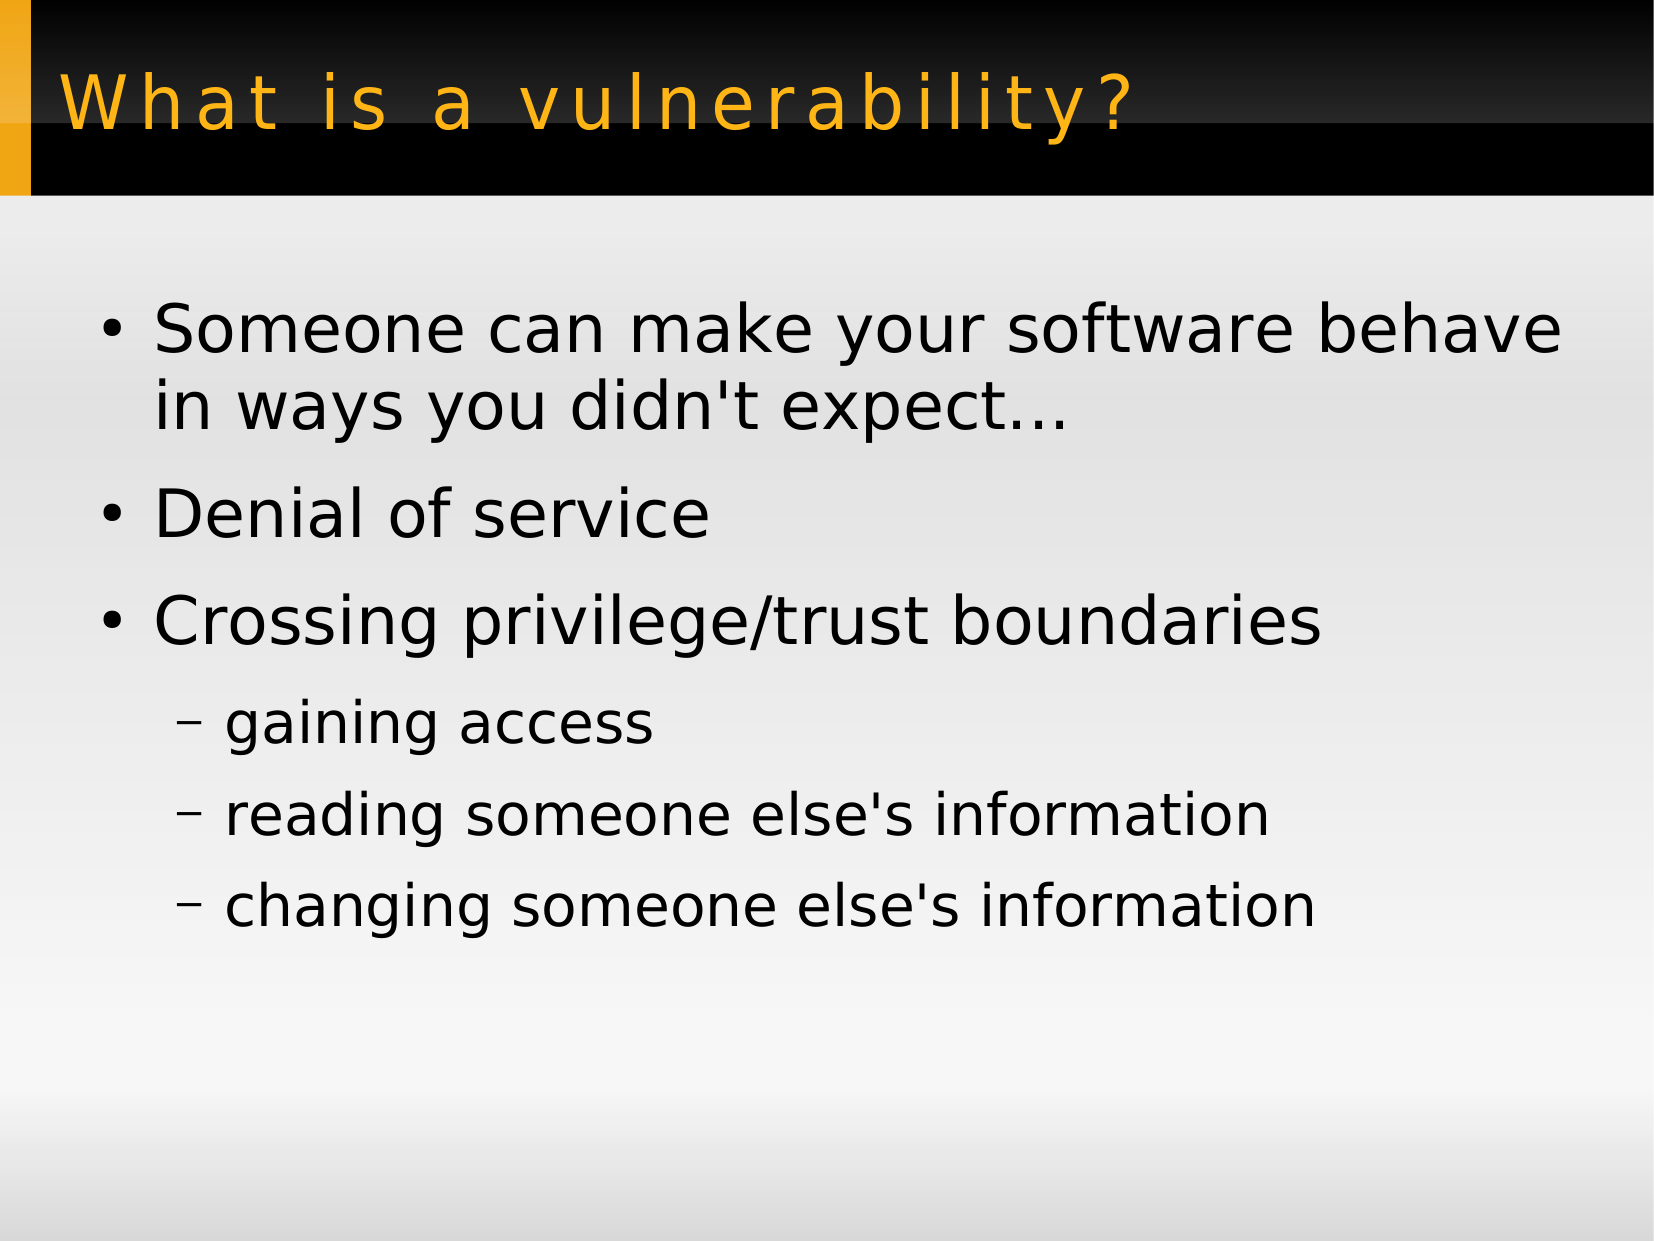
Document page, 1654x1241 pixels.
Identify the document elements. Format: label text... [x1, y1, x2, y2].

picture [0, 0, 1654, 1241]
title What is a vulnerability? [59, 29, 1270, 178]
list Someone can make your software behave in ways you didn't expect... Denial of service Crossing privilege/trust boundaries gaining access reading someone else's information changing someone else's information [82, 290, 1571, 1109]
